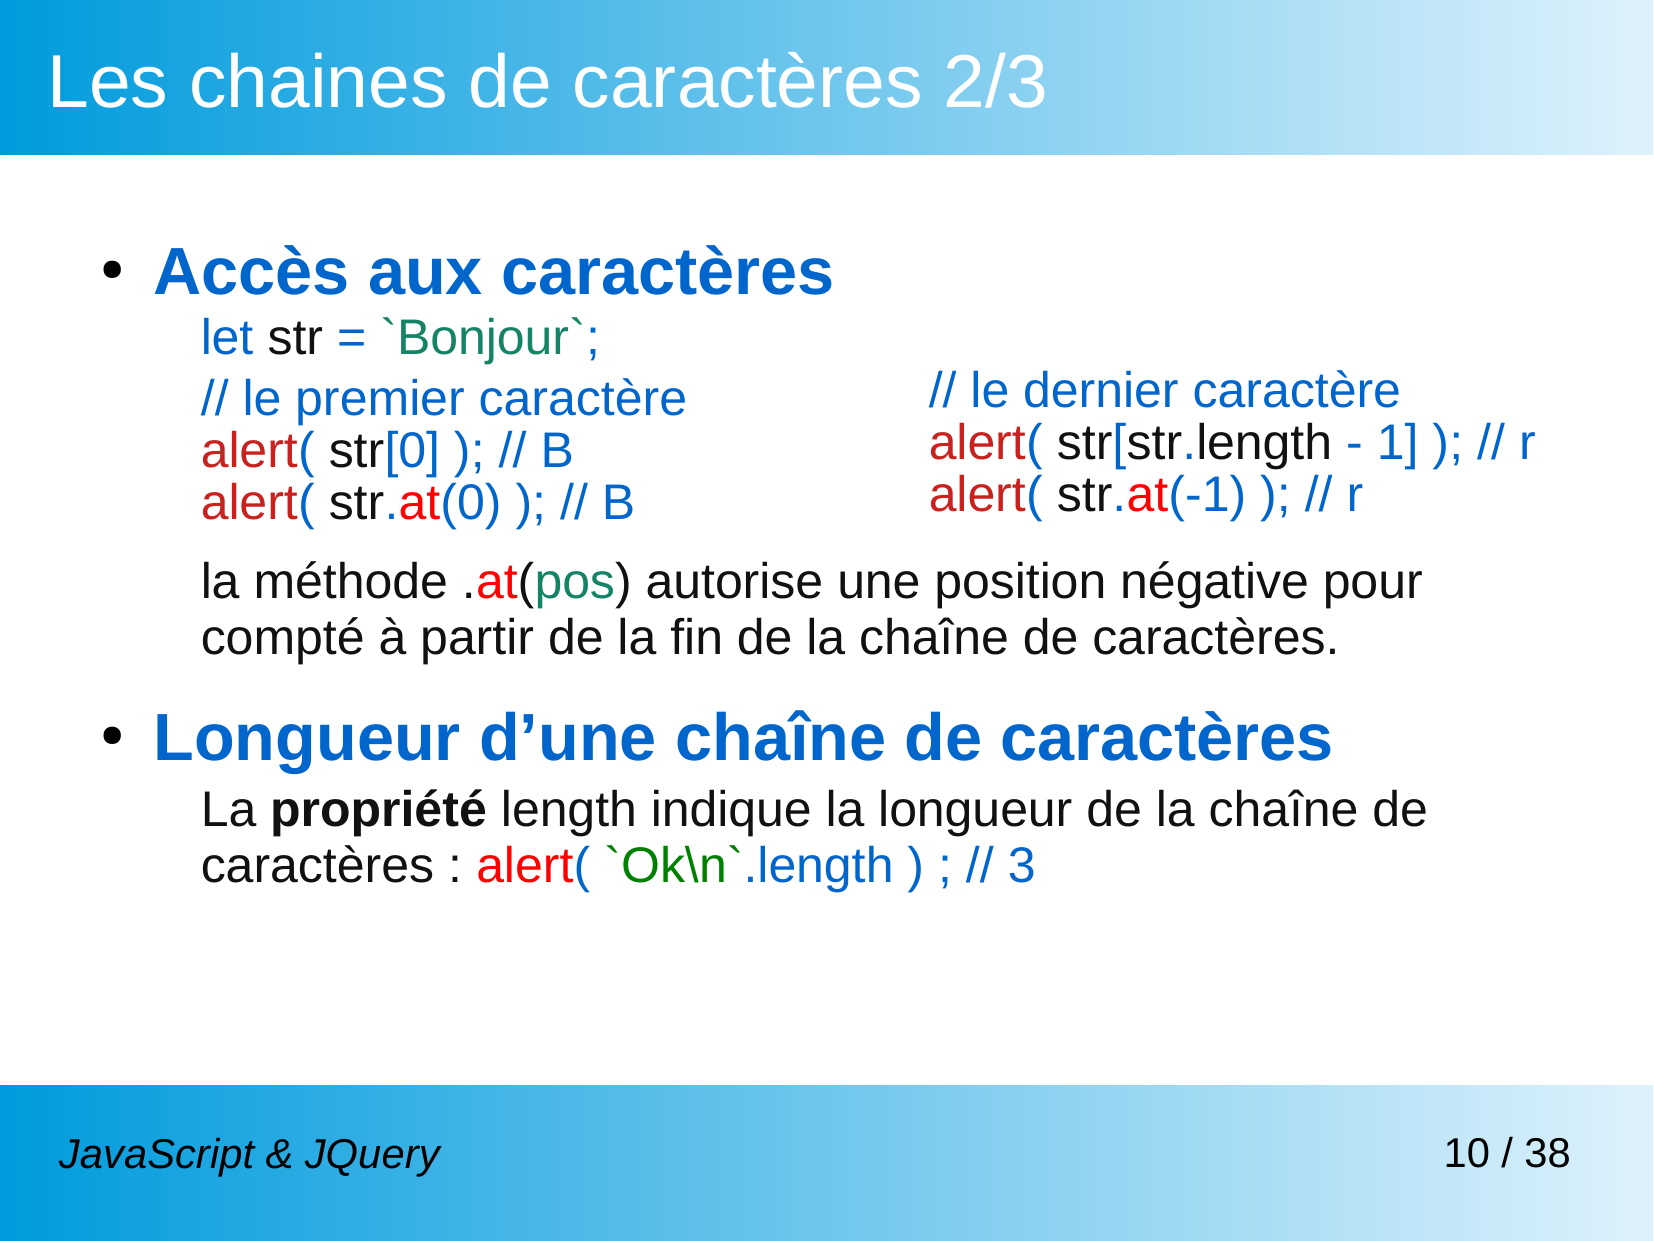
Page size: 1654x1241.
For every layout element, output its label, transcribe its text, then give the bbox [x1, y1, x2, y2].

list Accès aux caractères let str = `Bonjour`; // le premier caractère alert( str[0] ); // B alert( str.at(0) ); // B la méthode .at(pos) autorise une position négative pour compté à partir de la fin de la chaîne de caractères. Longueur d’une chaîne de caractères La propriété length indique la longueur de la chaîne de caractères : alert( `Ok\n`.length ) ; // 3 [82, 234, 1571, 954]
title Les chaines de caractères 2/3 [47, 28, 1536, 134]
text_box // le dernier caractère alert( str[str.length - 1] ); // r alert( str.at(-1) ); // r [810, 366, 1584, 535]
